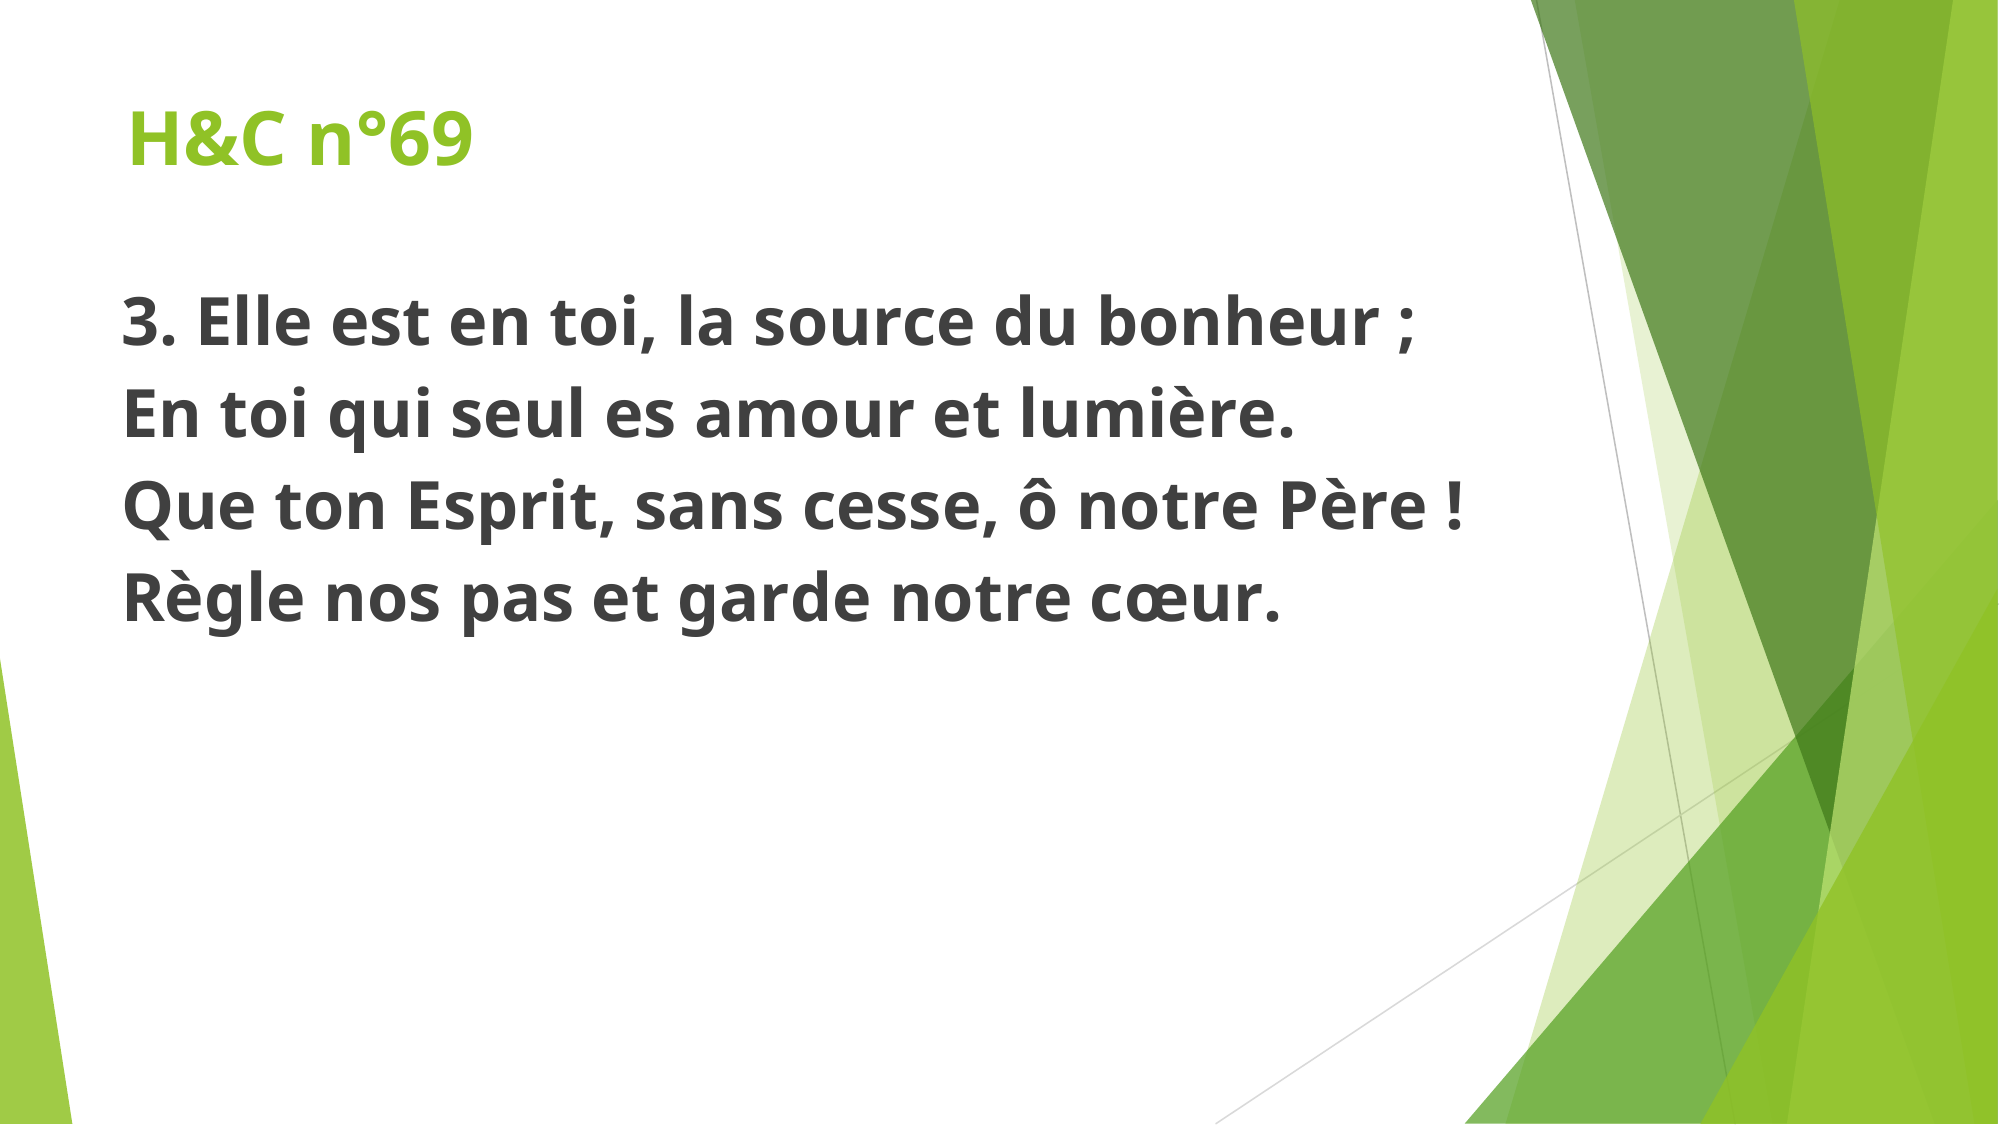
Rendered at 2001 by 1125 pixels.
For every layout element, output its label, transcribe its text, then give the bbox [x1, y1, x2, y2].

text_box 3. Elle est en toi, la source du bonheur ; En toi qui seul es amour et lumière. Que ton Esprit, sans cesse, ô notre Père ! Règle nos pas et garde notre cœur. [106, 271, 1973, 1037]
text_box H&C n°69 [111, 82, 1522, 213]
